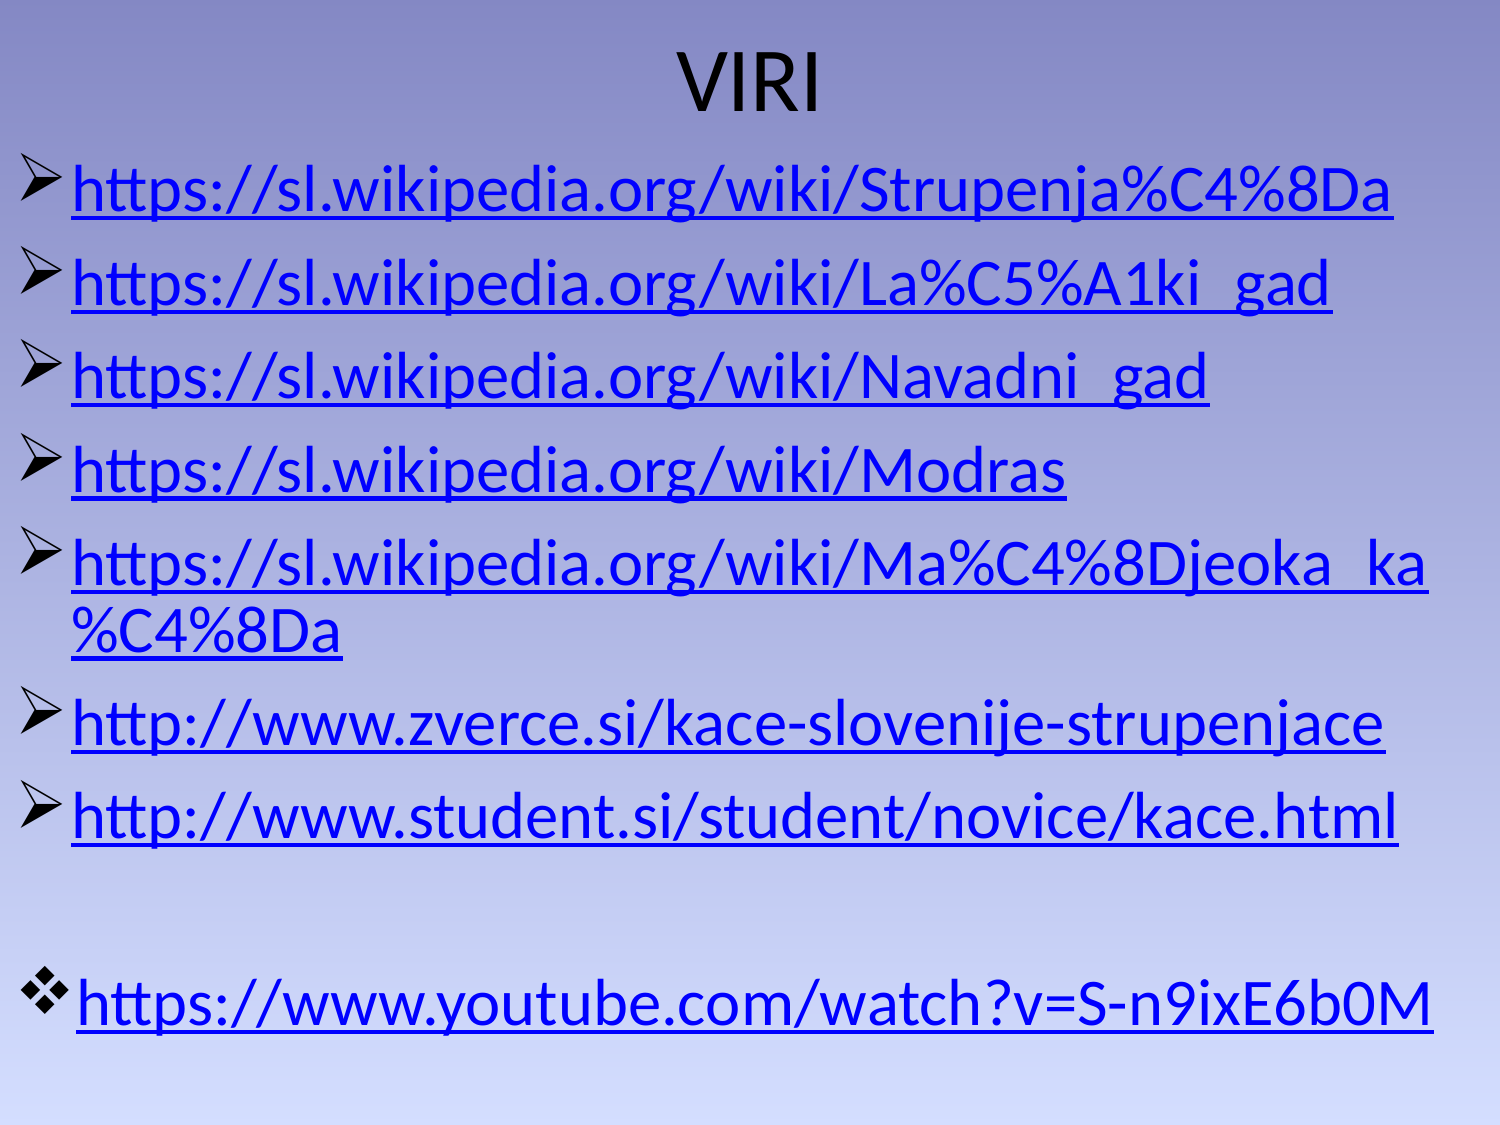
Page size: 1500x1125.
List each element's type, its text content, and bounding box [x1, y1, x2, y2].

title VIRI [75, 0, 1425, 137]
list https://sl.wikipedia.org/wiki/Strupenja%C4%8Da https://sl.wikipedia.org/wiki/La%C5%A1ki_gad https://sl.wikipedia.org/wiki/Navadni_gad https://sl.wikipedia.org/wiki/Modras https://sl.wikipedia.org/wiki/Ma%C4%8Djeoka_ka%C4%8Da http://www.zverce.si/kace-slovenije-strupenjace http://www.student.si/student/novice/kace.html https://www.youtube.com/watch?v=S-n9ixE6b0M [0, 137, 1475, 1063]
